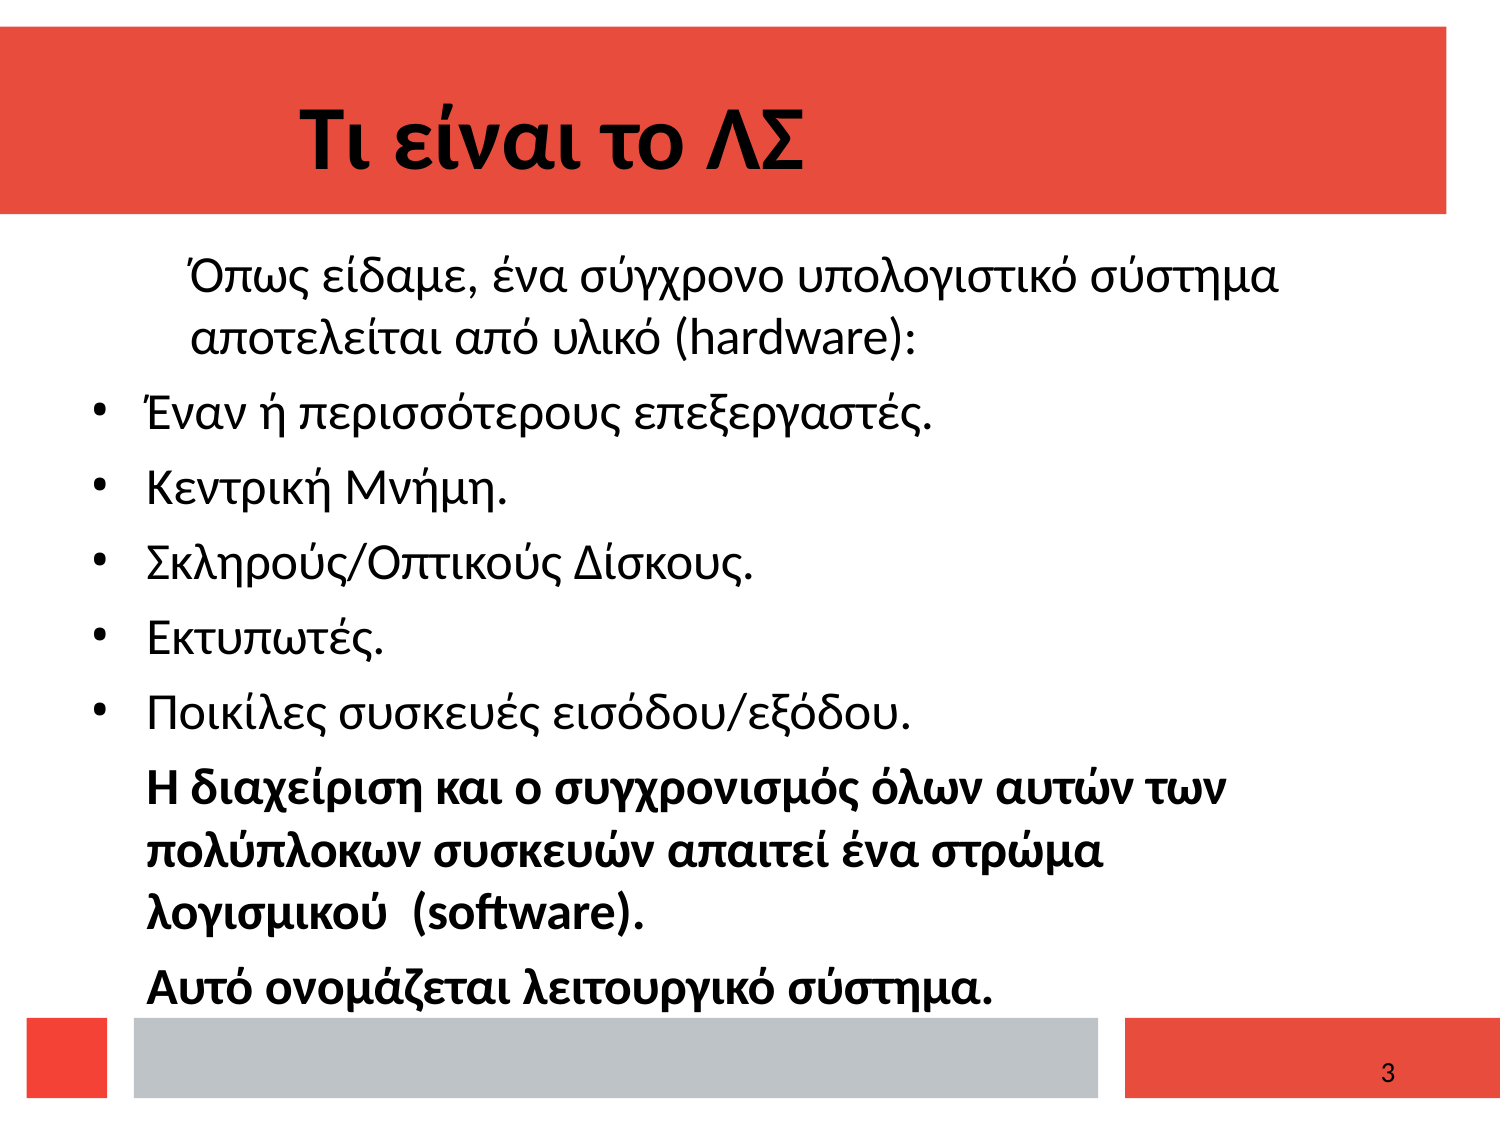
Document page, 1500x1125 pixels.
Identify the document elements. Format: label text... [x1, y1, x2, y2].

text_box Όπως είδαμε, ένα σύγχρονο υπολογιστικό σύστημα αποτελείται από υλικό (hardware): Έναν ή περισσότερους επεξεργαστές. Κεντρική Μνήμη. Σκληρούς/Οπτικούς Δίσκους. Εκτυπωτές. Ποικίλες συσκευές εισόδου/εξόδου. Η διαχείριση και ο συγχρονισμός όλων αυτών των πολύπλοκων συσκευών απαιτεί ένα στρώμα λογισμικού (software). Αυτό ονομάζεται λειτουργικό σύστημα. [87, 216, 1441, 1016]
slide_number <αριθμός> [1374, 1058, 1417, 1125]
title Τι είναι το ΛΣ [297, 75, 1203, 216]
